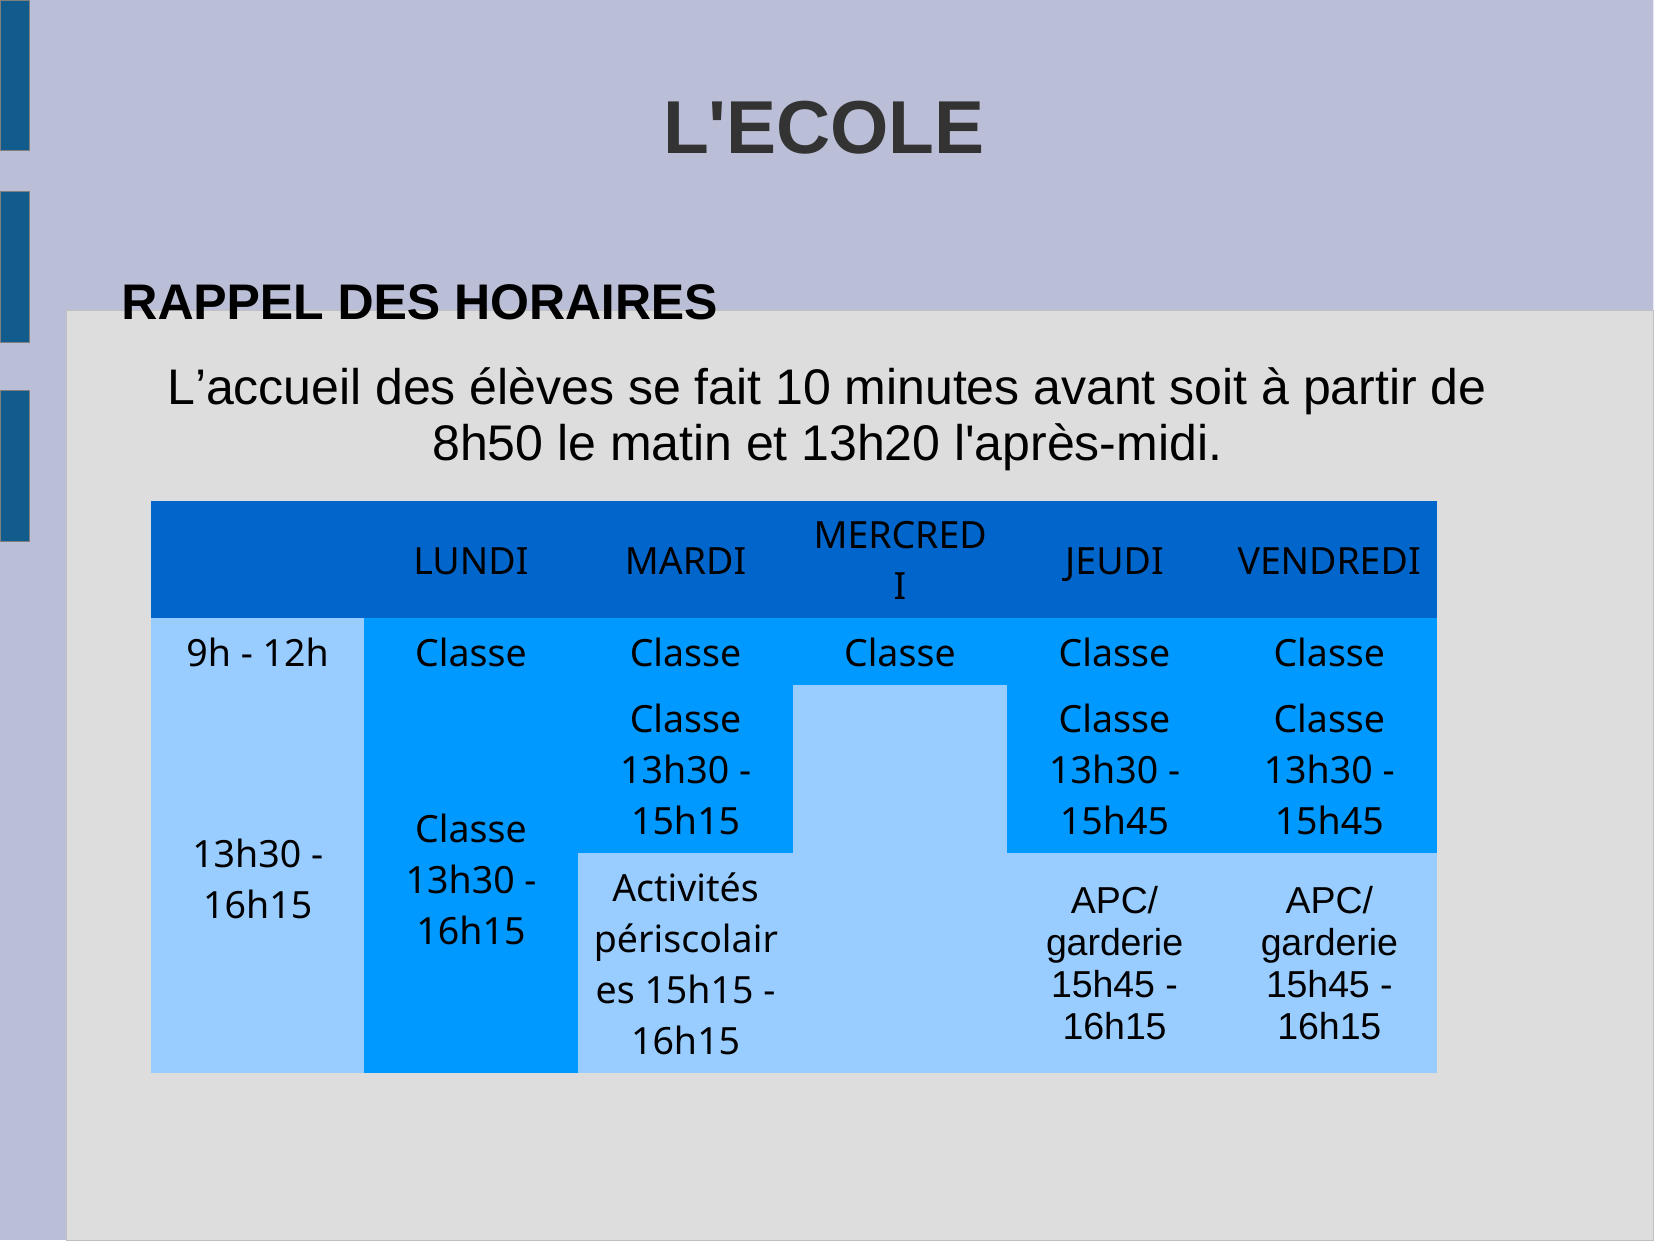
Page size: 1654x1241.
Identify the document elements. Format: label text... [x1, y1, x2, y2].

table_cell Classe 13h30 - 15h45 [1007, 685, 1222, 853]
table_cell 9h - 12h [151, 618, 364, 685]
table_header LUNDI [364, 501, 578, 618]
table_cell Activités périscolaires 15h15 - 16h15 [578, 853, 793, 1073]
title L'ECOLE [118, 23, 1531, 231]
table_cell APC/ garderie 15h45 -16h15 [1007, 853, 1222, 1073]
table_header VENDREDI [1222, 501, 1437, 618]
table_header JEUDI [1007, 501, 1222, 618]
table_cell Classe 13h30 - 15h45 [1222, 685, 1437, 853]
table_cell Classe [1222, 618, 1437, 685]
table_cell 13h30 - 16h15 [151, 685, 364, 1073]
table_cell Classe 13h30 - 16h15 [364, 685, 578, 1073]
table_cell Classe [1007, 618, 1222, 685]
list RAPPEL DES HORAIRES L’accueil des élèves se fait 10 minutes avant soit à partir de 8h50 le matin et 13h20 l'après-midi. [121, 273, 1534, 473]
table_header MARDI [578, 501, 793, 618]
table_cell Classe [364, 618, 578, 685]
table_cell Classe [793, 618, 1007, 685]
table_cell APC/ garderie 15h45 -16h15 [1222, 853, 1437, 1073]
table_cell Classe [578, 618, 793, 685]
table_cell [793, 685, 1007, 853]
table_cell Classe 13h30 - 15h15 [578, 685, 793, 853]
table_cell [793, 853, 1007, 1073]
table_header MERCREDI [793, 501, 1007, 618]
table_header [151, 501, 364, 618]
